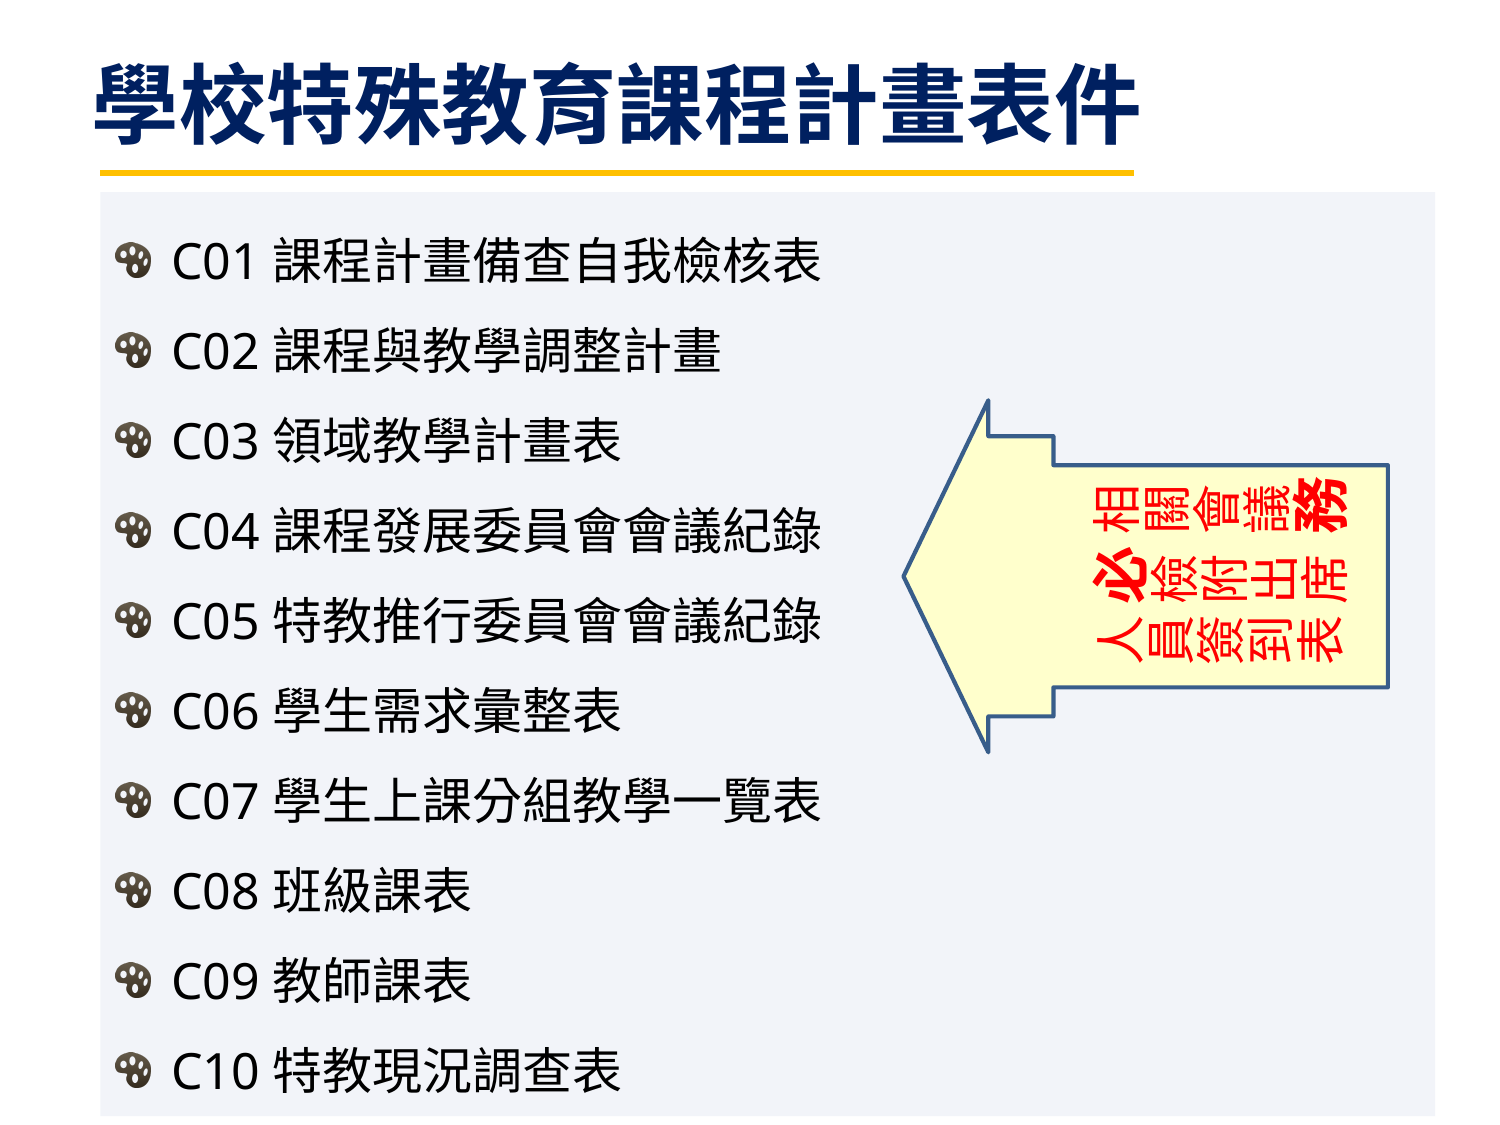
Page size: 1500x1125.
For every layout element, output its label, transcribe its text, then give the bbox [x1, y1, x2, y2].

text_box 相關會議務必檢附出席人員簽到表 [903, 400, 1388, 753]
text_box C01課程計畫備查自我檢核表 C02課程與教學調整計畫 C03領域教學計畫表 C04課程發展委員會會議紀錄 C05特教推行委員會會議紀錄 C06學生需求彙整表 C07學生上課分組教學一覽表 C08班級課表 C09教師課表 C10特教現況調查表 [100, 192, 1436, 1117]
text_box 學校特殊教育課程計畫表件 [76, 42, 1168, 164]
